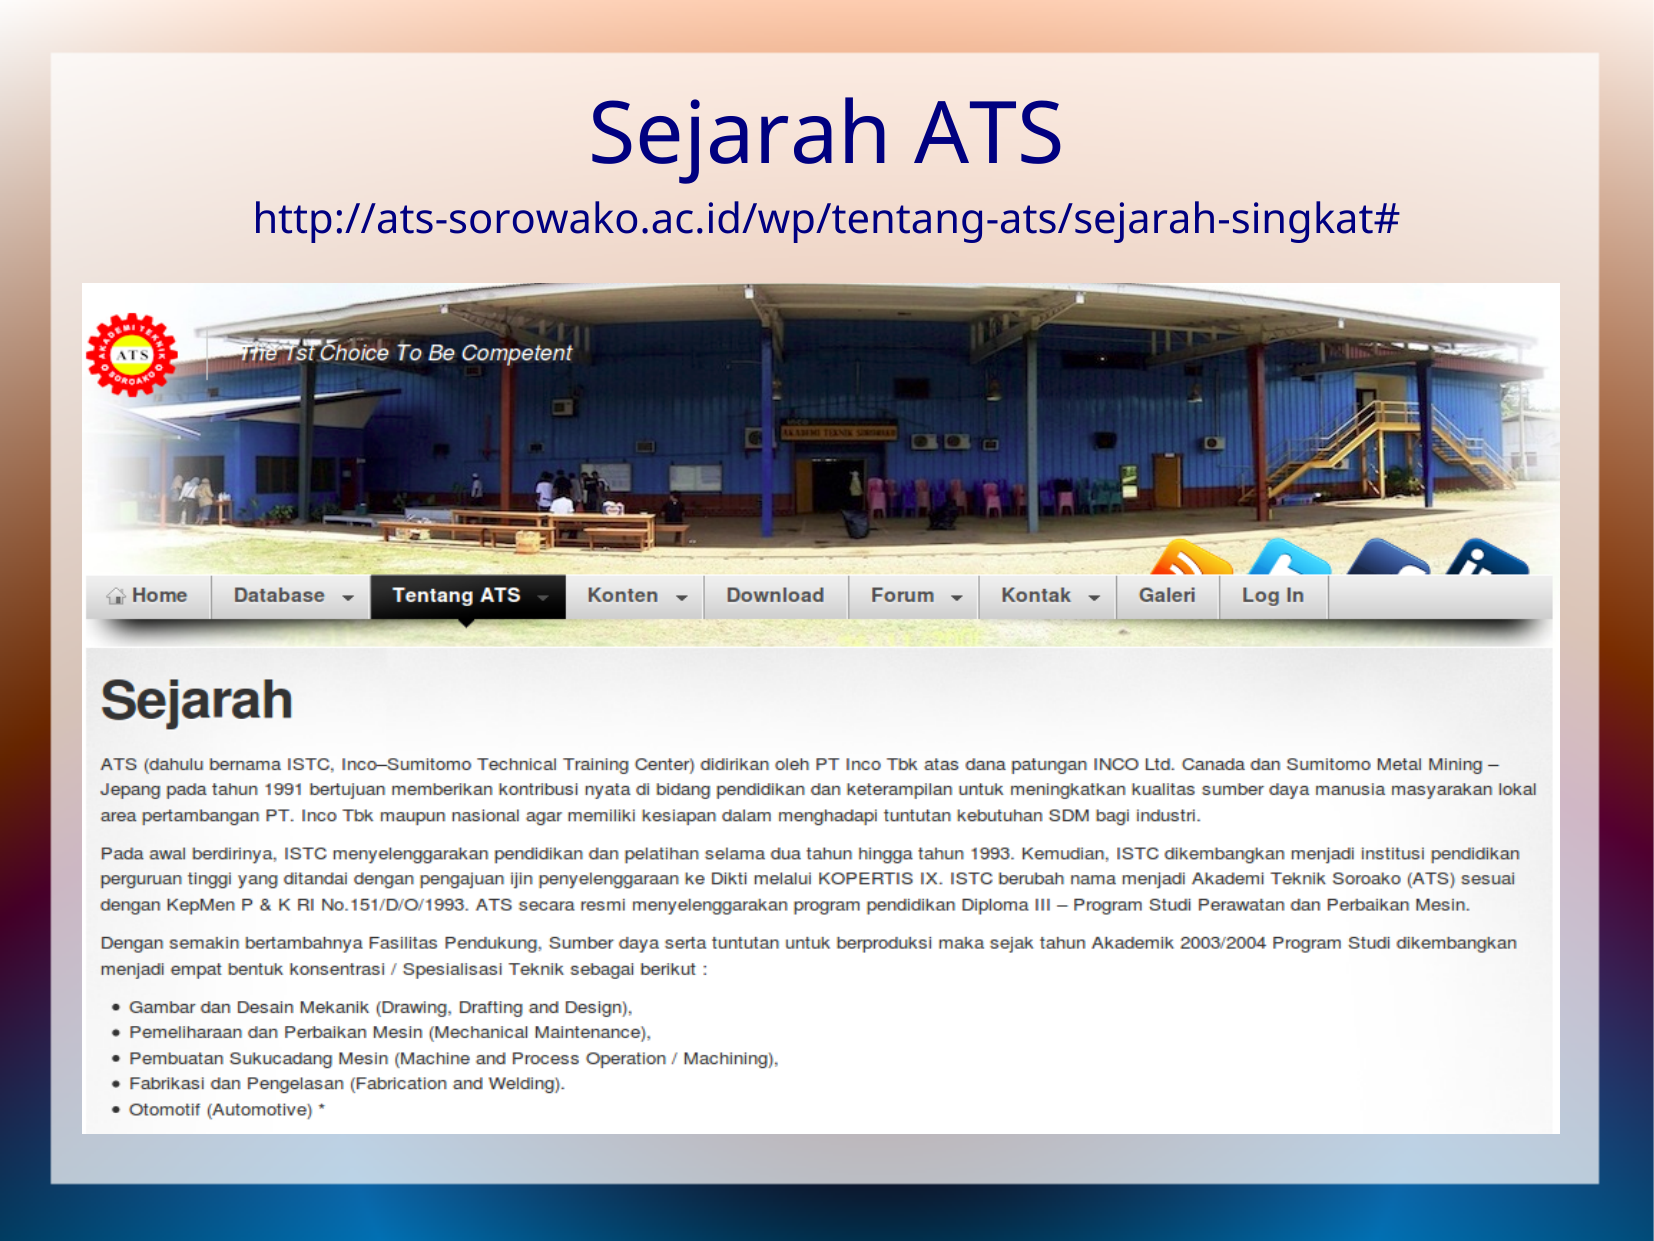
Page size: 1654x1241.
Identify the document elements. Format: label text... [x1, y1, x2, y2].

picture [0, 0, 1654, 1241]
title Sejarah ATS http://ats-sorowako.ac.id/wp/tentang-ats/sejarah-singkat# [82, 55, 1571, 263]
